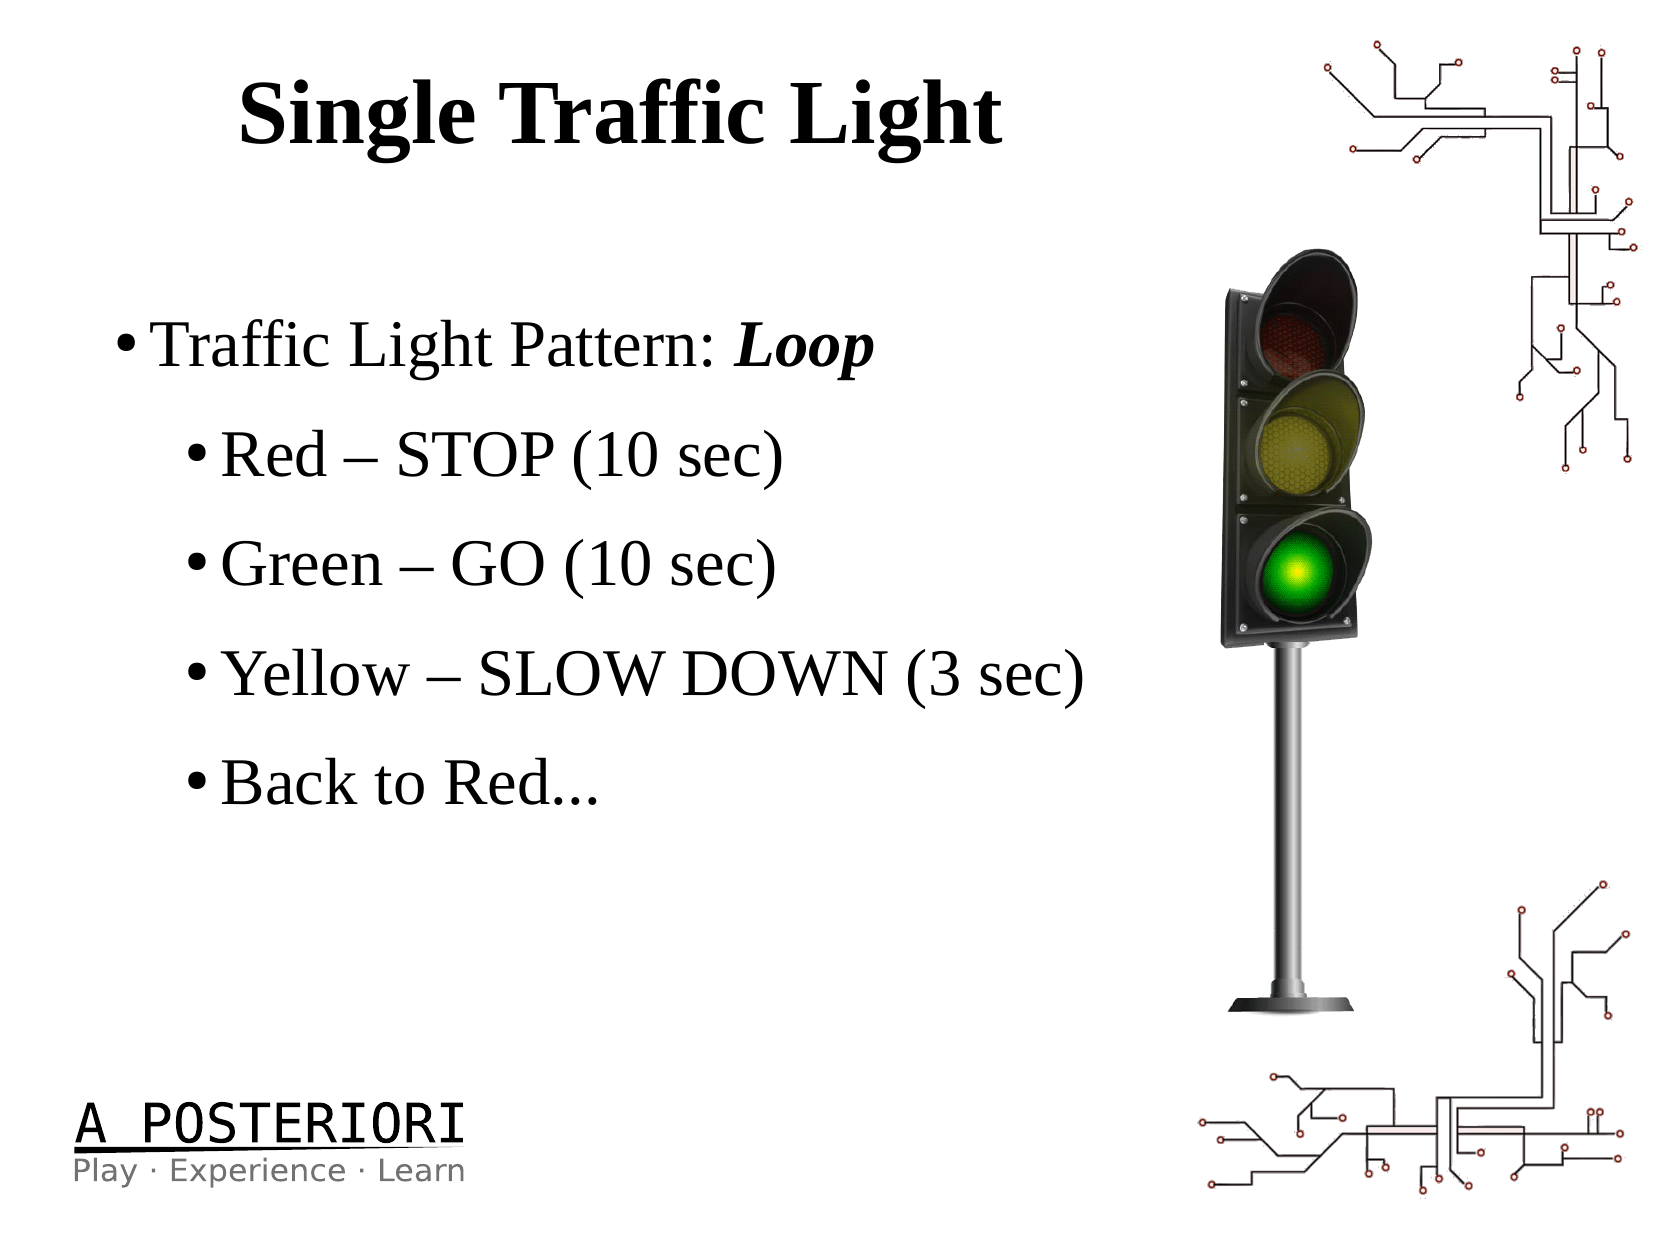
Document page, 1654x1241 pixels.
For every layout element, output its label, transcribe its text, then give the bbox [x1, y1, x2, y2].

text_box Traffic Light Pattern: Loop Red – STOP (10 sec) Green – GO (10 sec) Yellow – SLOW DOWN (3 sec) Back to Red... [99, 300, 1150, 898]
picture [1175, 35, 1643, 1201]
title Single Traffic Light [10, 9, 1233, 217]
picture [73, 1101, 466, 1189]
